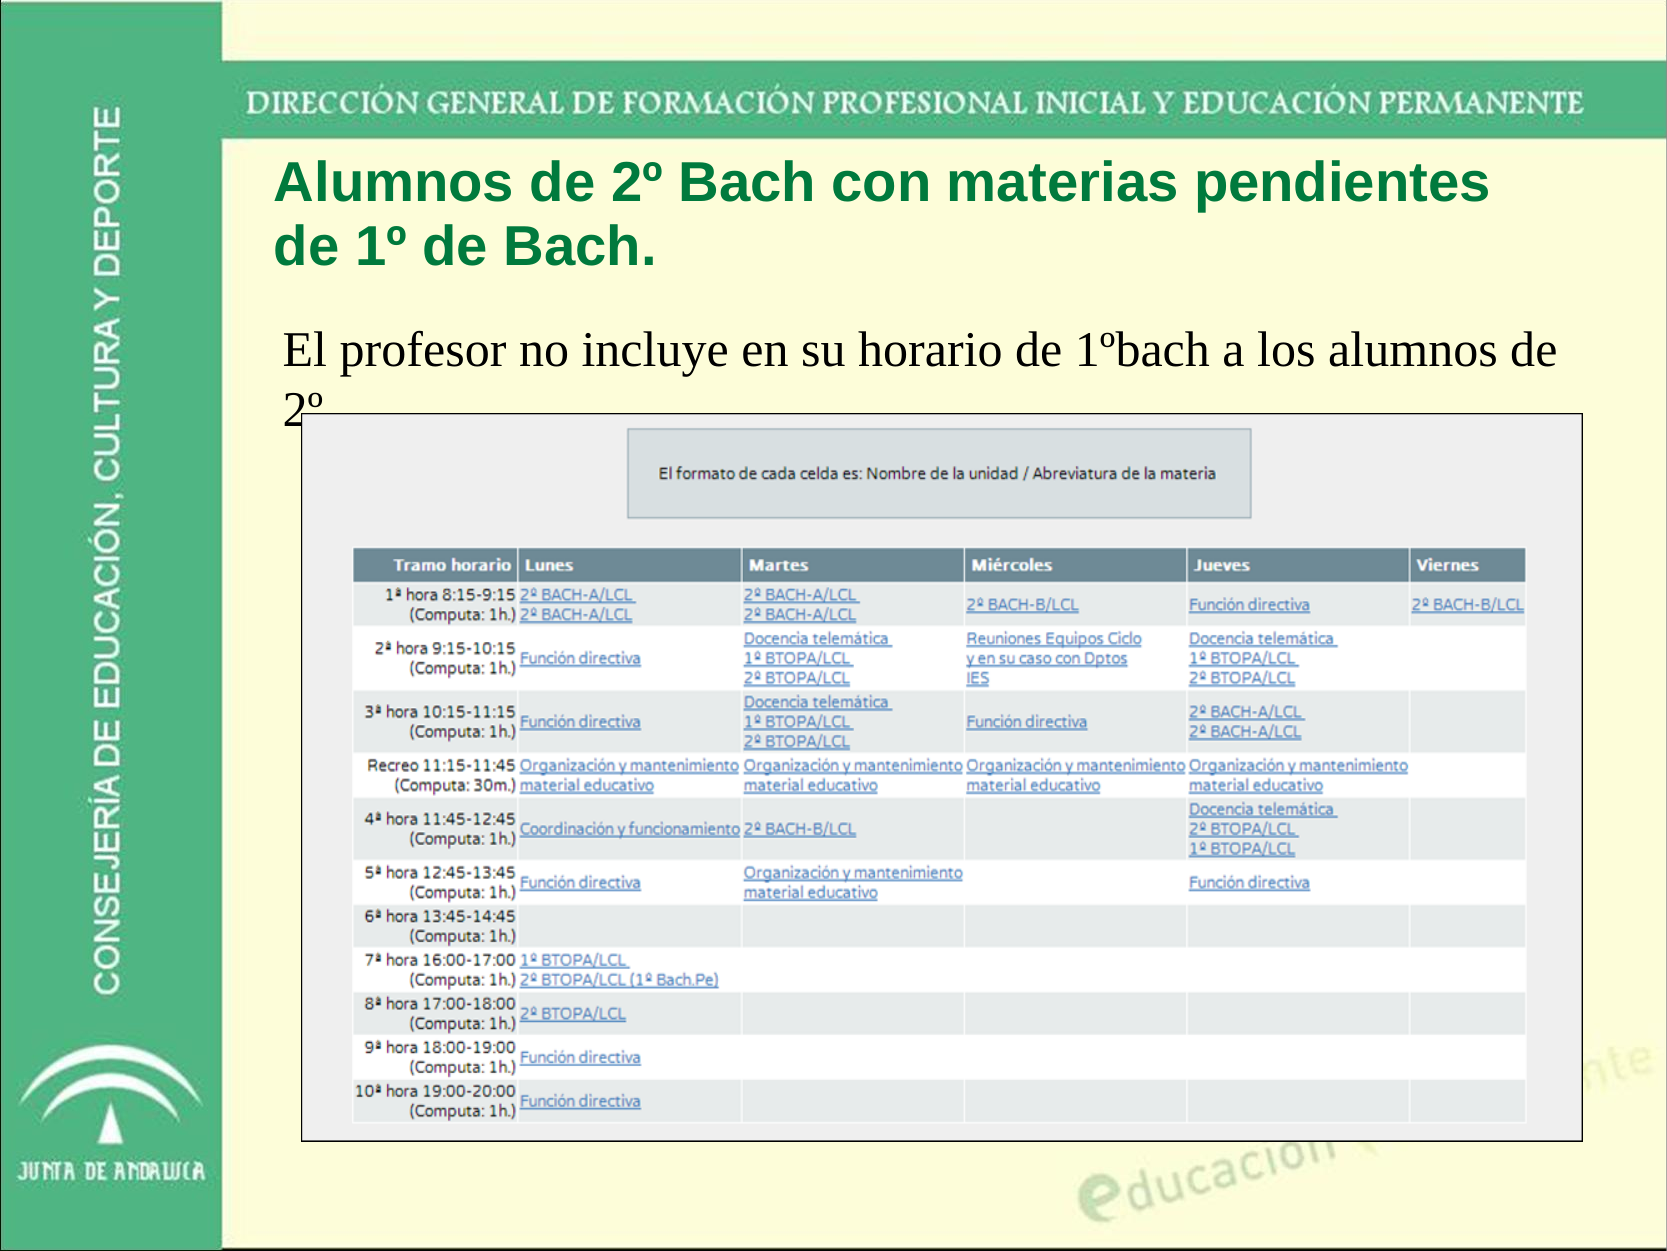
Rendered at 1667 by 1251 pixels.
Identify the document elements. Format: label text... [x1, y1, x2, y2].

text_box Alumnos de 2º Bach con materias pendientes de 1º de Bach. [273, 150, 1594, 309]
picture [0, 0, 1667, 1251]
text_box El profesor no incluye en su horario de 1ºbach a los alumnos de 2º [267, 309, 1626, 384]
